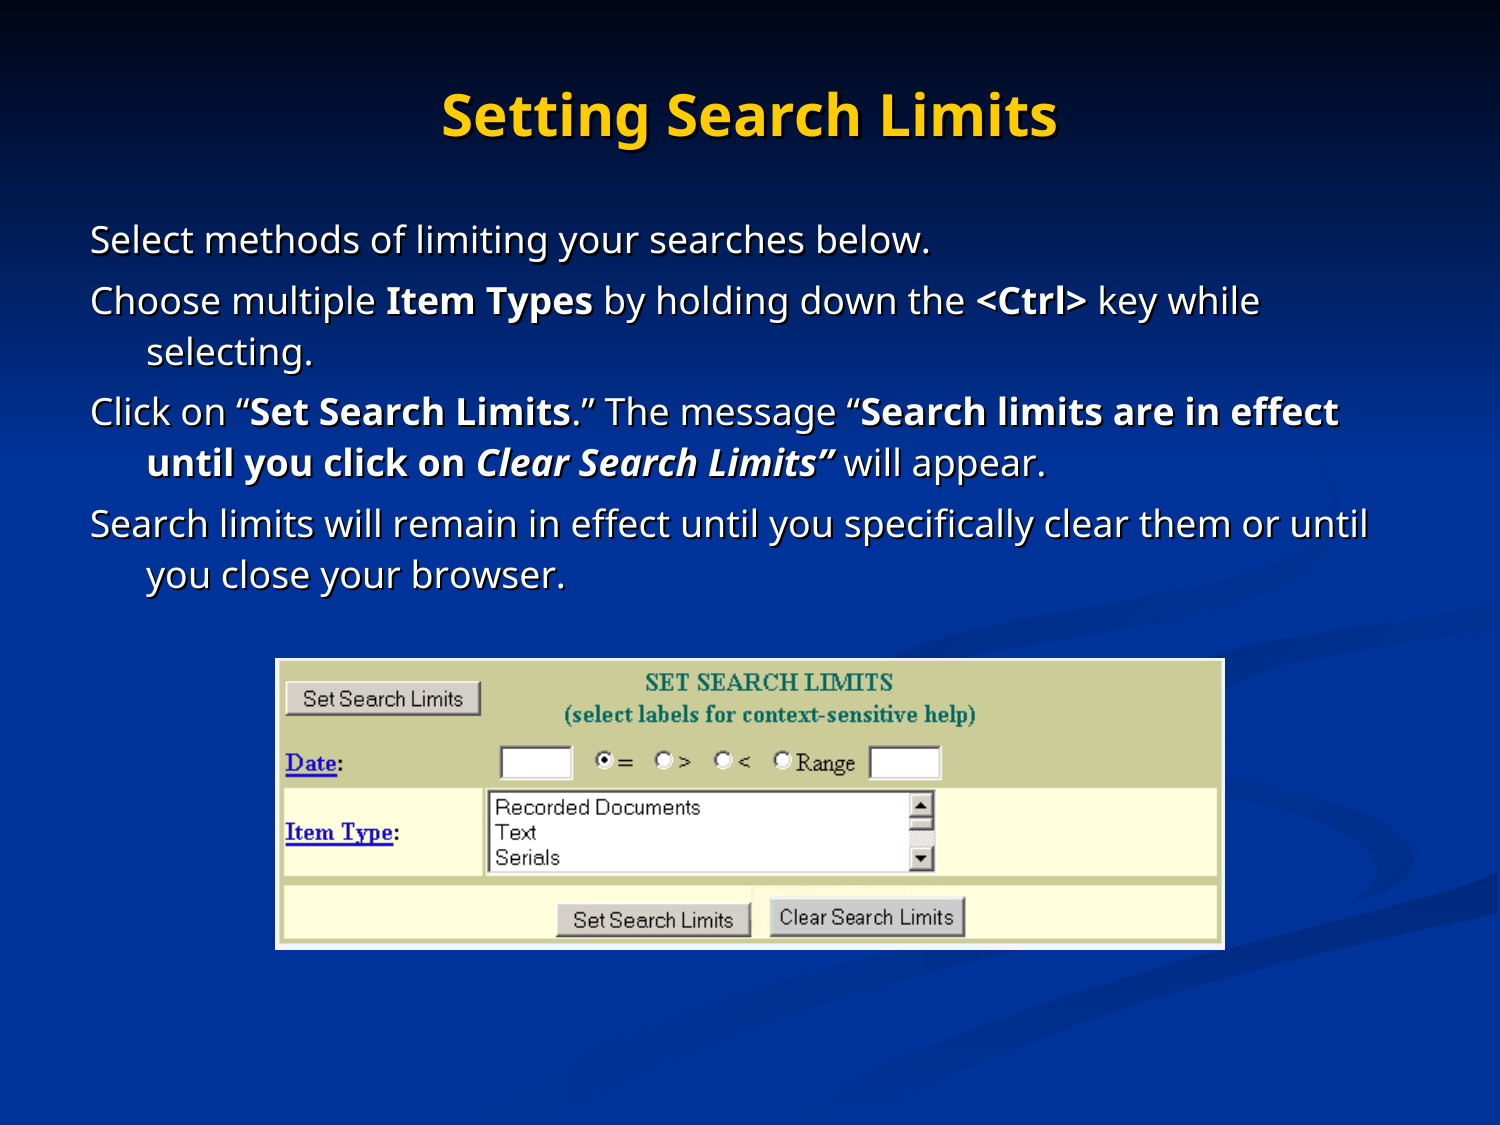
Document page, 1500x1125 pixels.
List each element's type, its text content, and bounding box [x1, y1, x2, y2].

chart [275, 658, 1225, 950]
title Setting Search Limits [75, 71, 1426, 157]
list Select methods of limiting your searches below. Choose multiple Item Types by holding down the <Ctrl> key while selecting. Click on “Set Search Limits.” The message “Search limits are in effect until you click on Clear Search Limits” will appear. Search limits will remain in effect until you specifically clear them or until you close your browser. [75, 206, 1426, 565]
